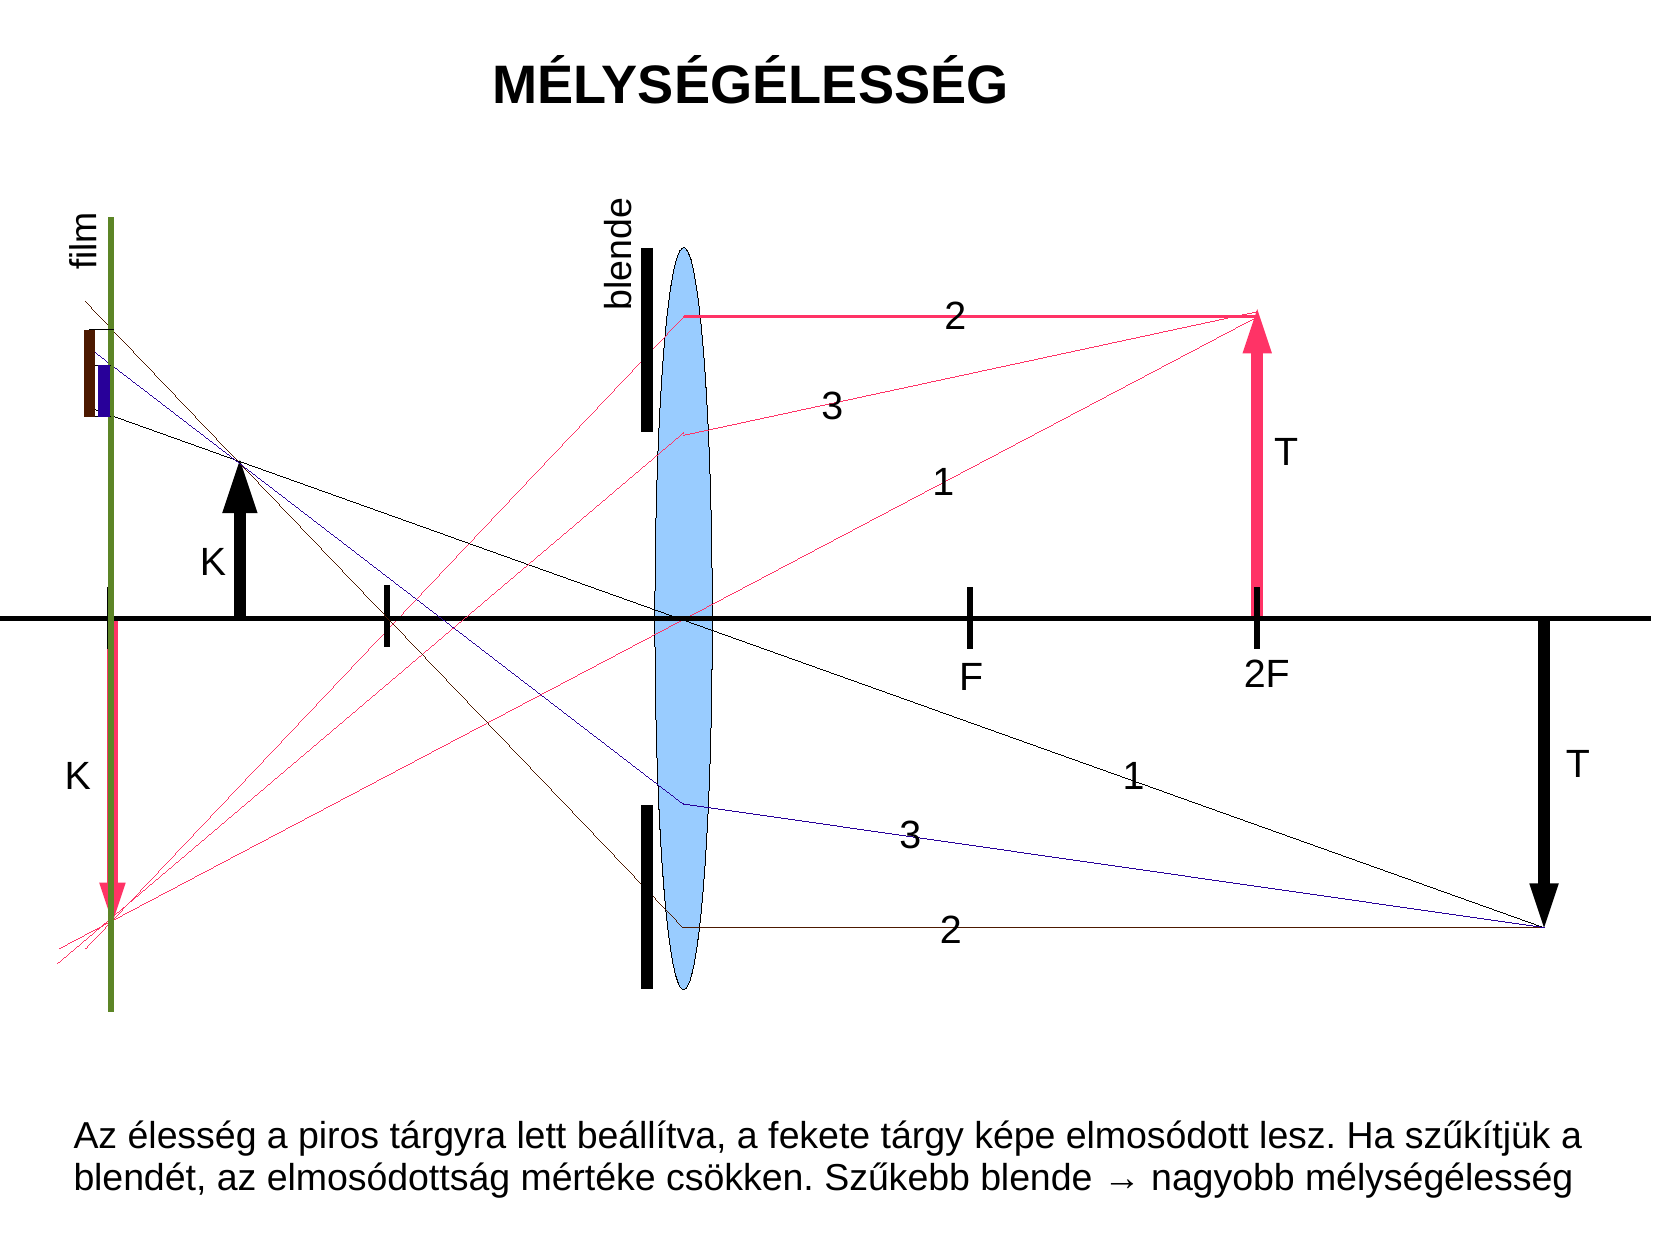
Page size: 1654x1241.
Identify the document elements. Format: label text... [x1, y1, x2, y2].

text_box film [51, 180, 118, 288]
text_box K [182, 529, 245, 601]
text_box T [1548, 730, 1609, 803]
text_box [654, 247, 713, 616]
text_box F [938, 641, 1006, 720]
text_box 2F [1223, 638, 1312, 717]
text_box 2 [926, 283, 985, 356]
text_box blende [583, 153, 656, 331]
text_box 2 [922, 897, 981, 969]
text_box 1 [1104, 743, 1163, 816]
text_box 3 [803, 373, 862, 445]
text_box 1 [914, 449, 974, 522]
text_box T [1256, 419, 1317, 491]
text_box MÉLYSÉGÉLESSÉG [477, 47, 1030, 131]
text_box [654, 621, 713, 990]
text_box K [46, 743, 110, 816]
text_box Az élesség a piros tárgyra lett beállítva, a fekete tárgy képe elmosódott lesz. Ha szűkítjük a blendét, az elmosódottság mértéke csökken. Szűkebb blende → nagyobb mélységélesség [58, 1107, 1625, 1217]
text_box 3 [881, 802, 940, 875]
